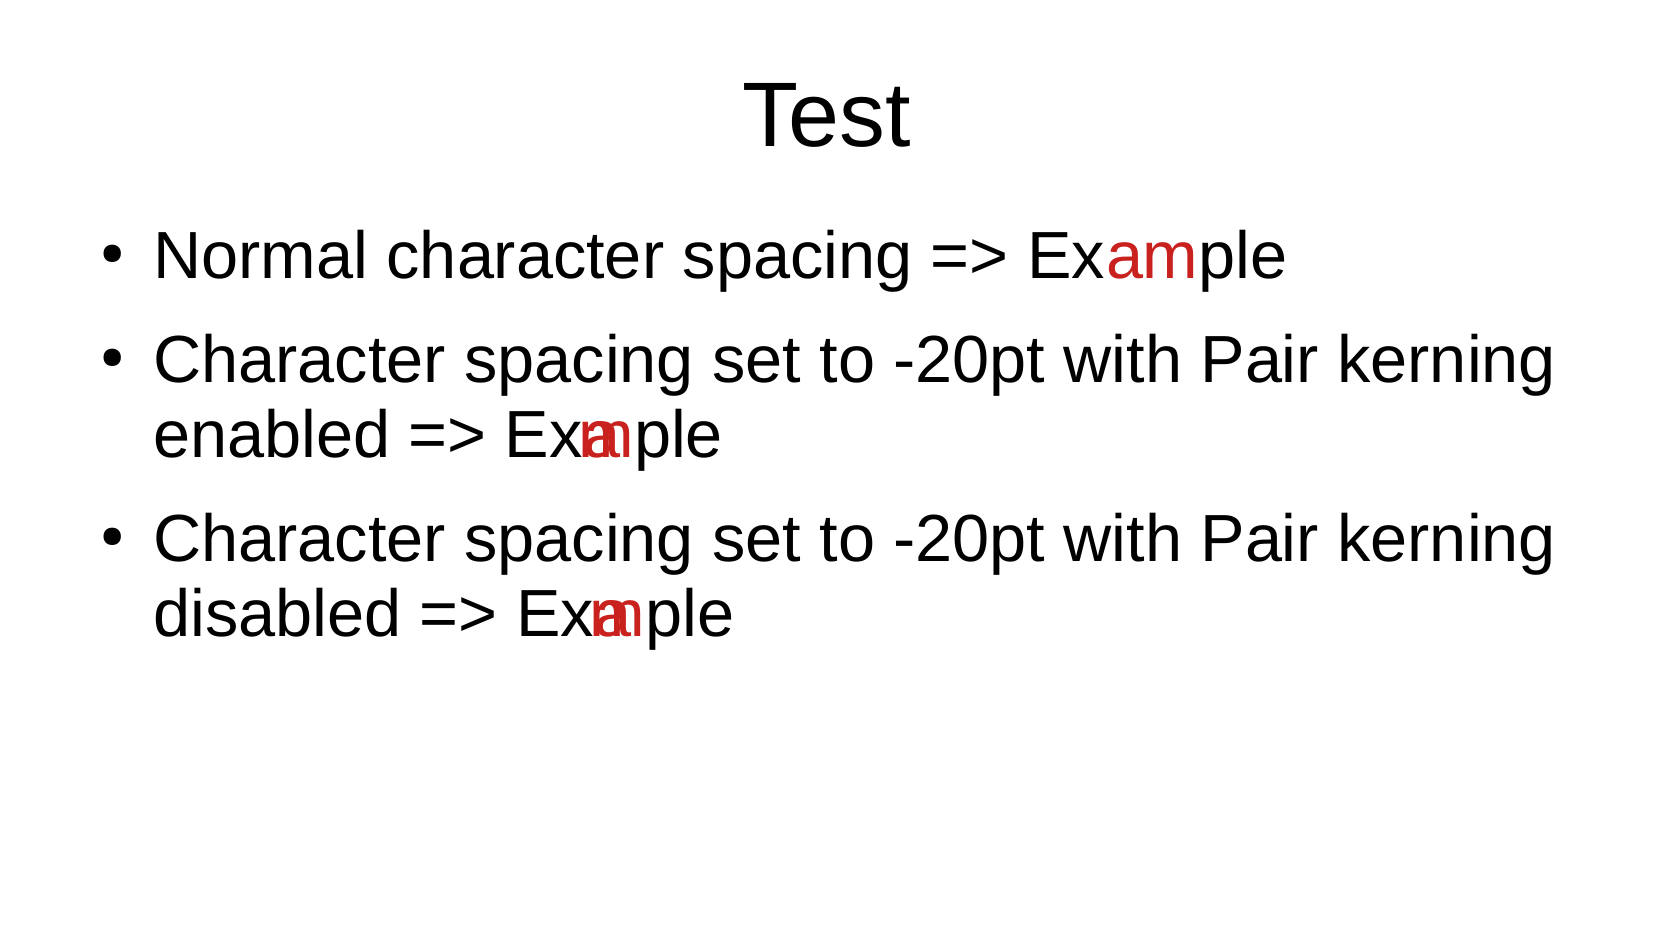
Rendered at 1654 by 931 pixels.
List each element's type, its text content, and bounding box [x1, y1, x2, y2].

title Test [82, 37, 1571, 193]
list Normal character spacing => Example Character spacing set to -20pt with Pair kerning enabled => Example Character spacing set to -20pt with Pair kerning disabled => Example [82, 217, 1571, 758]
